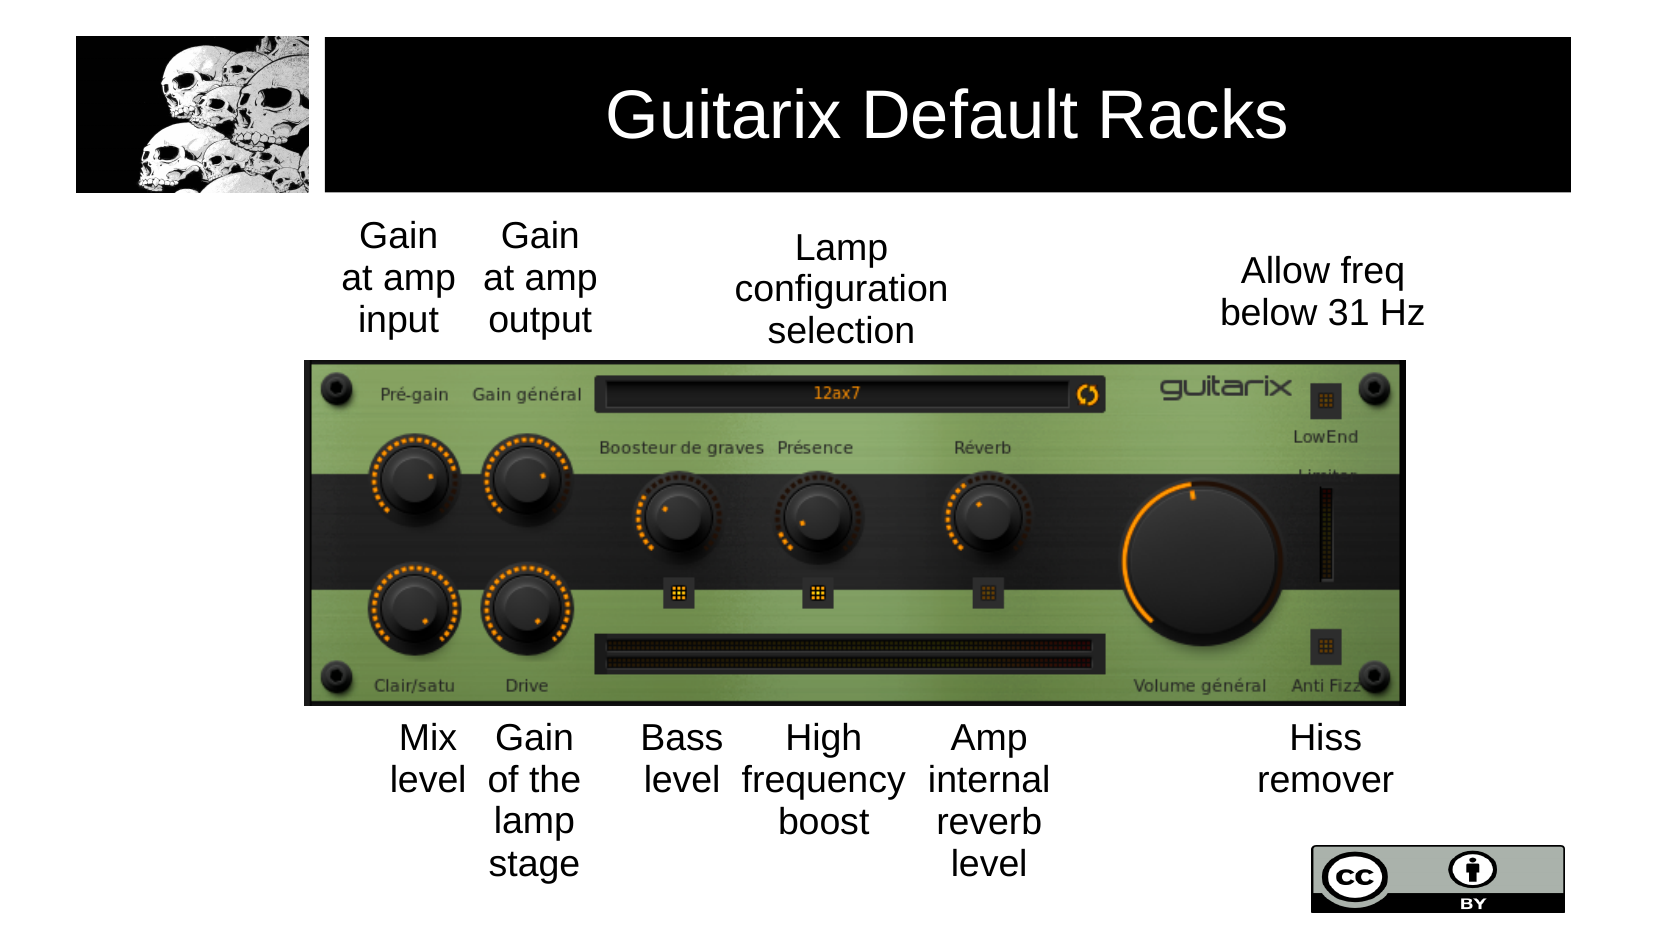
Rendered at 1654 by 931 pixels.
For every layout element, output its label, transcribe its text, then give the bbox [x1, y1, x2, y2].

text_box High frequency boost [714, 708, 909, 892]
text_box Allow freq below 31 Hz [1198, 242, 1447, 352]
text_box Hiss remover [1234, 708, 1418, 819]
picture [1311, 845, 1565, 913]
text_box Mix level [354, 708, 502, 850]
text_box Gain at amp input [324, 206, 466, 348]
text_box Gain at amp output [466, 206, 615, 348]
picture [76, 36, 309, 193]
text_box Bass level [608, 708, 714, 850]
title Guitarix Default Racks [324, 37, 1571, 193]
text_box Amp internal reverb level [909, 708, 1069, 931]
text_box Lamp configuration selection [708, 218, 975, 361]
text_box Gain of the lamp stage [460, 708, 609, 892]
picture [304, 360, 1406, 706]
